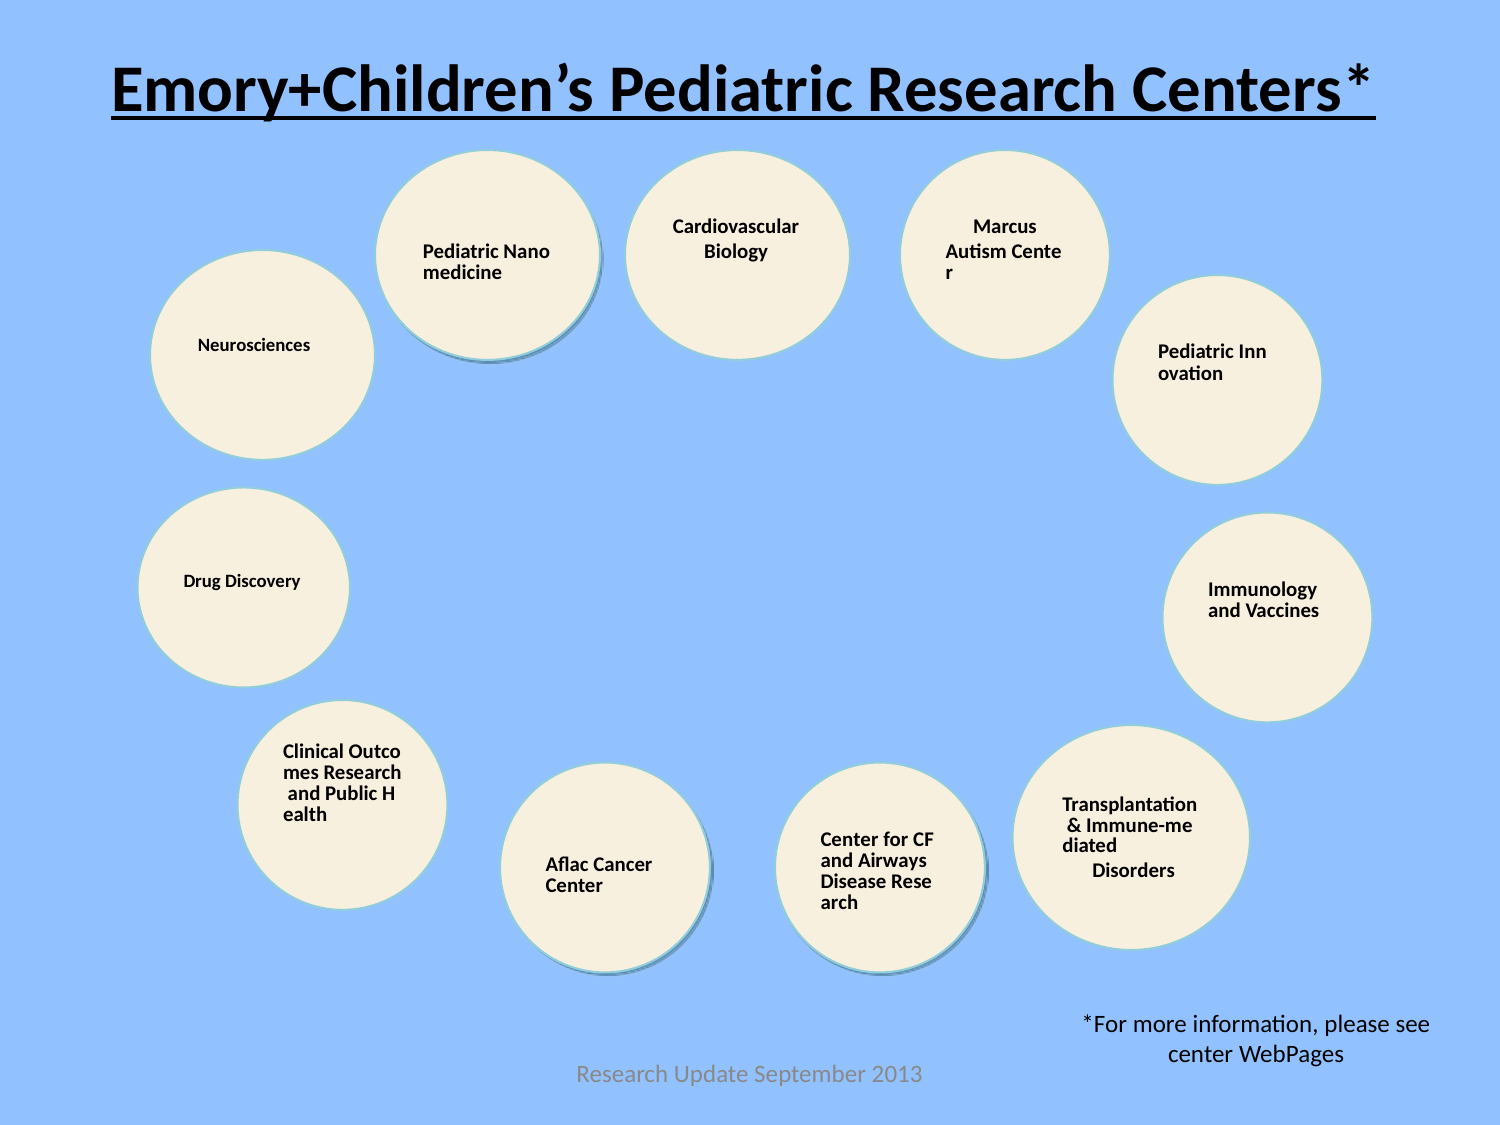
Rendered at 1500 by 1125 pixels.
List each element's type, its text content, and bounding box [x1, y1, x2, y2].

text_box Clinical Outcomes Research and Public Health [237, 699, 448, 910]
text_box Neurosciences [150, 249, 376, 460]
text_box Research Update September 2013 [512, 1042, 988, 1103]
text_box Center for CF and Airways Disease Research [774, 762, 985, 973]
text_box Drug Discovery [137, 487, 351, 688]
text_box Cardiovascular Biology [624, 149, 851, 360]
text_box Pediatric Nanomedicine [375, 149, 601, 360]
text_box *For more information, please see center WebPages [1062, 999, 1451, 1076]
text_box Pediatric Innovation [1112, 275, 1323, 485]
text_box Aflac Cancer Center [500, 762, 710, 973]
text_box Emory+Children’s Pediatric Research Centers* [50, 37, 1438, 133]
text_box Marcus Autism Center [900, 149, 1110, 360]
text_box Transplantation & Immune-mediated Disorders [1012, 725, 1251, 951]
text_box Immunology and Vaccines [1162, 512, 1373, 723]
